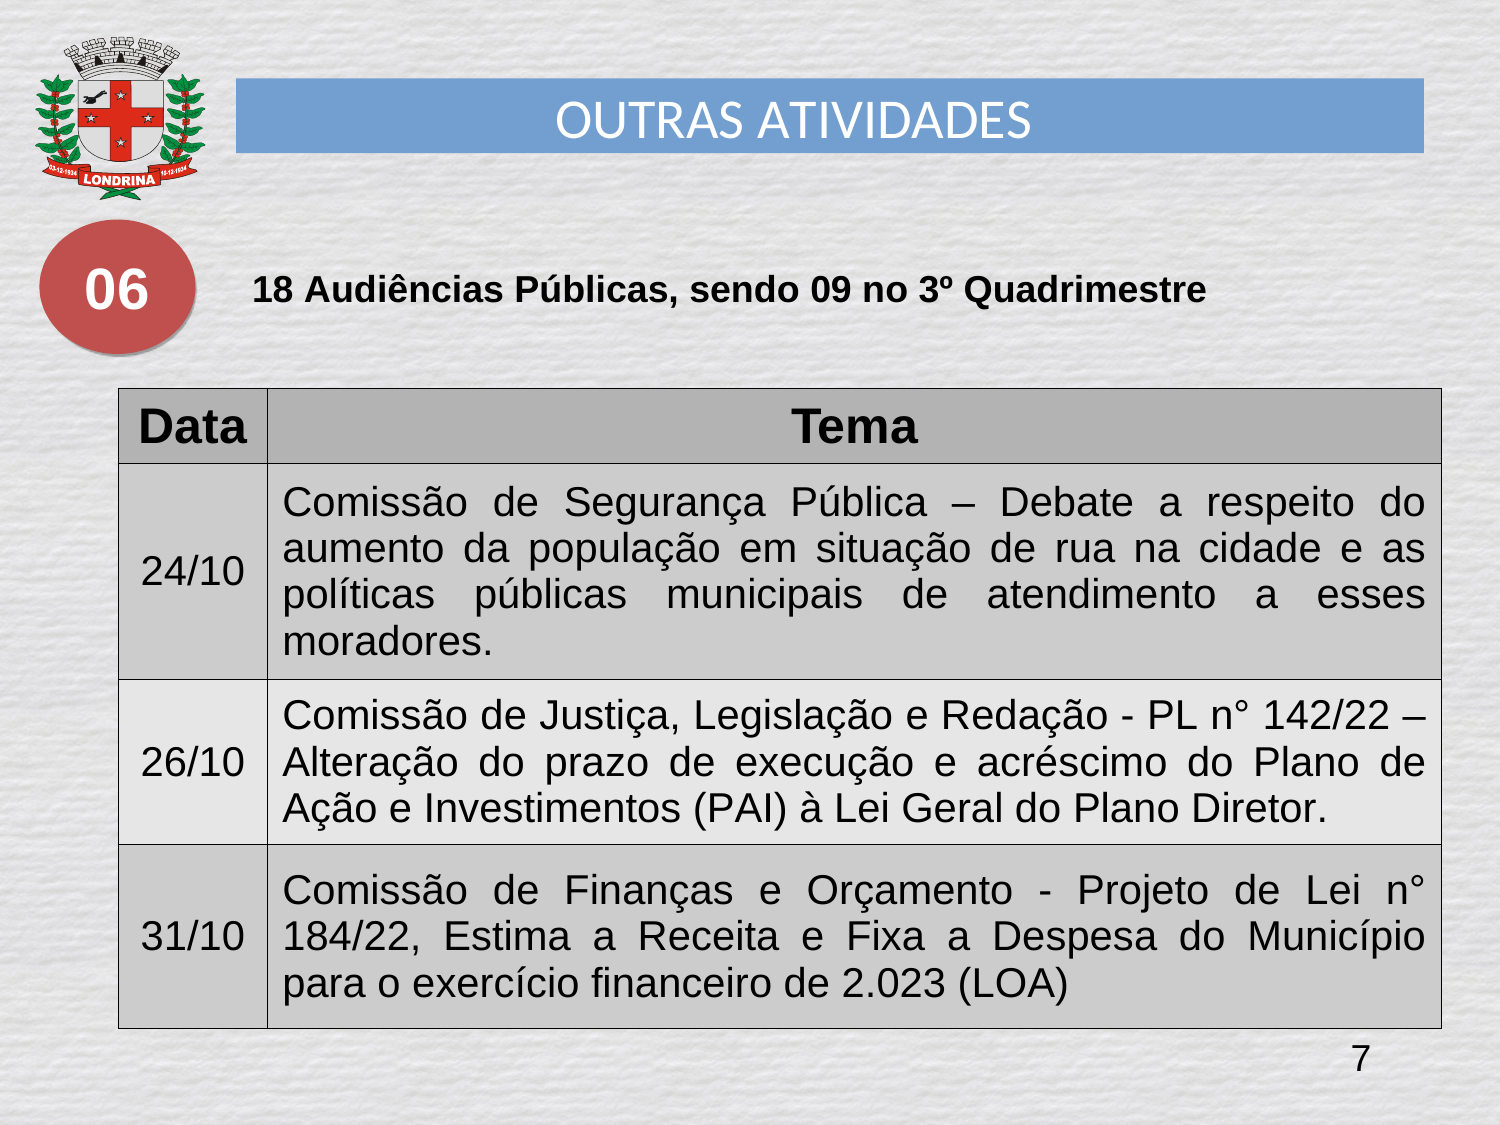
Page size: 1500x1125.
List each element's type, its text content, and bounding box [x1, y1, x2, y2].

text_box OUTRAS ATIVIDADES [236, 78, 1424, 154]
table_cell Comissão de Segurança Pública – Debate a respeito do aumento da população em situação de rua na cidade e as políticas públicas municipais de atendimento a esses moradores. [268, 464, 1441, 679]
table_header Data [119, 389, 267, 463]
table_cell 31/10 [119, 845, 267, 1028]
table_cell Comissão de Finanças e Orçamento - Projeto de Lei n° 184/22, Estima a Receita e Fixa a Despesa do Município para o exercício financeiro de 2.023 (LOA) [268, 845, 1441, 1028]
text_box <número> [1335, 1027, 1500, 1098]
text_box 06 [39, 219, 196, 354]
text_box 18 Audiências Públicas, sendo 09 no 3º Quadrimestre [237, 258, 1406, 308]
picture [0, 0, 1500, 1125]
table_cell 24/10 [119, 464, 267, 679]
table_header Tema [268, 389, 1441, 463]
table_cell Comissão de Justiça, Legislação e Redação - PL n° 142/22 – Alteração do prazo de execução e acréscimo do Plano de Ação e Investimentos (PAI) à Lei Geral do Plano Diretor. [268, 680, 1441, 844]
table_cell 26/10 [119, 680, 267, 844]
